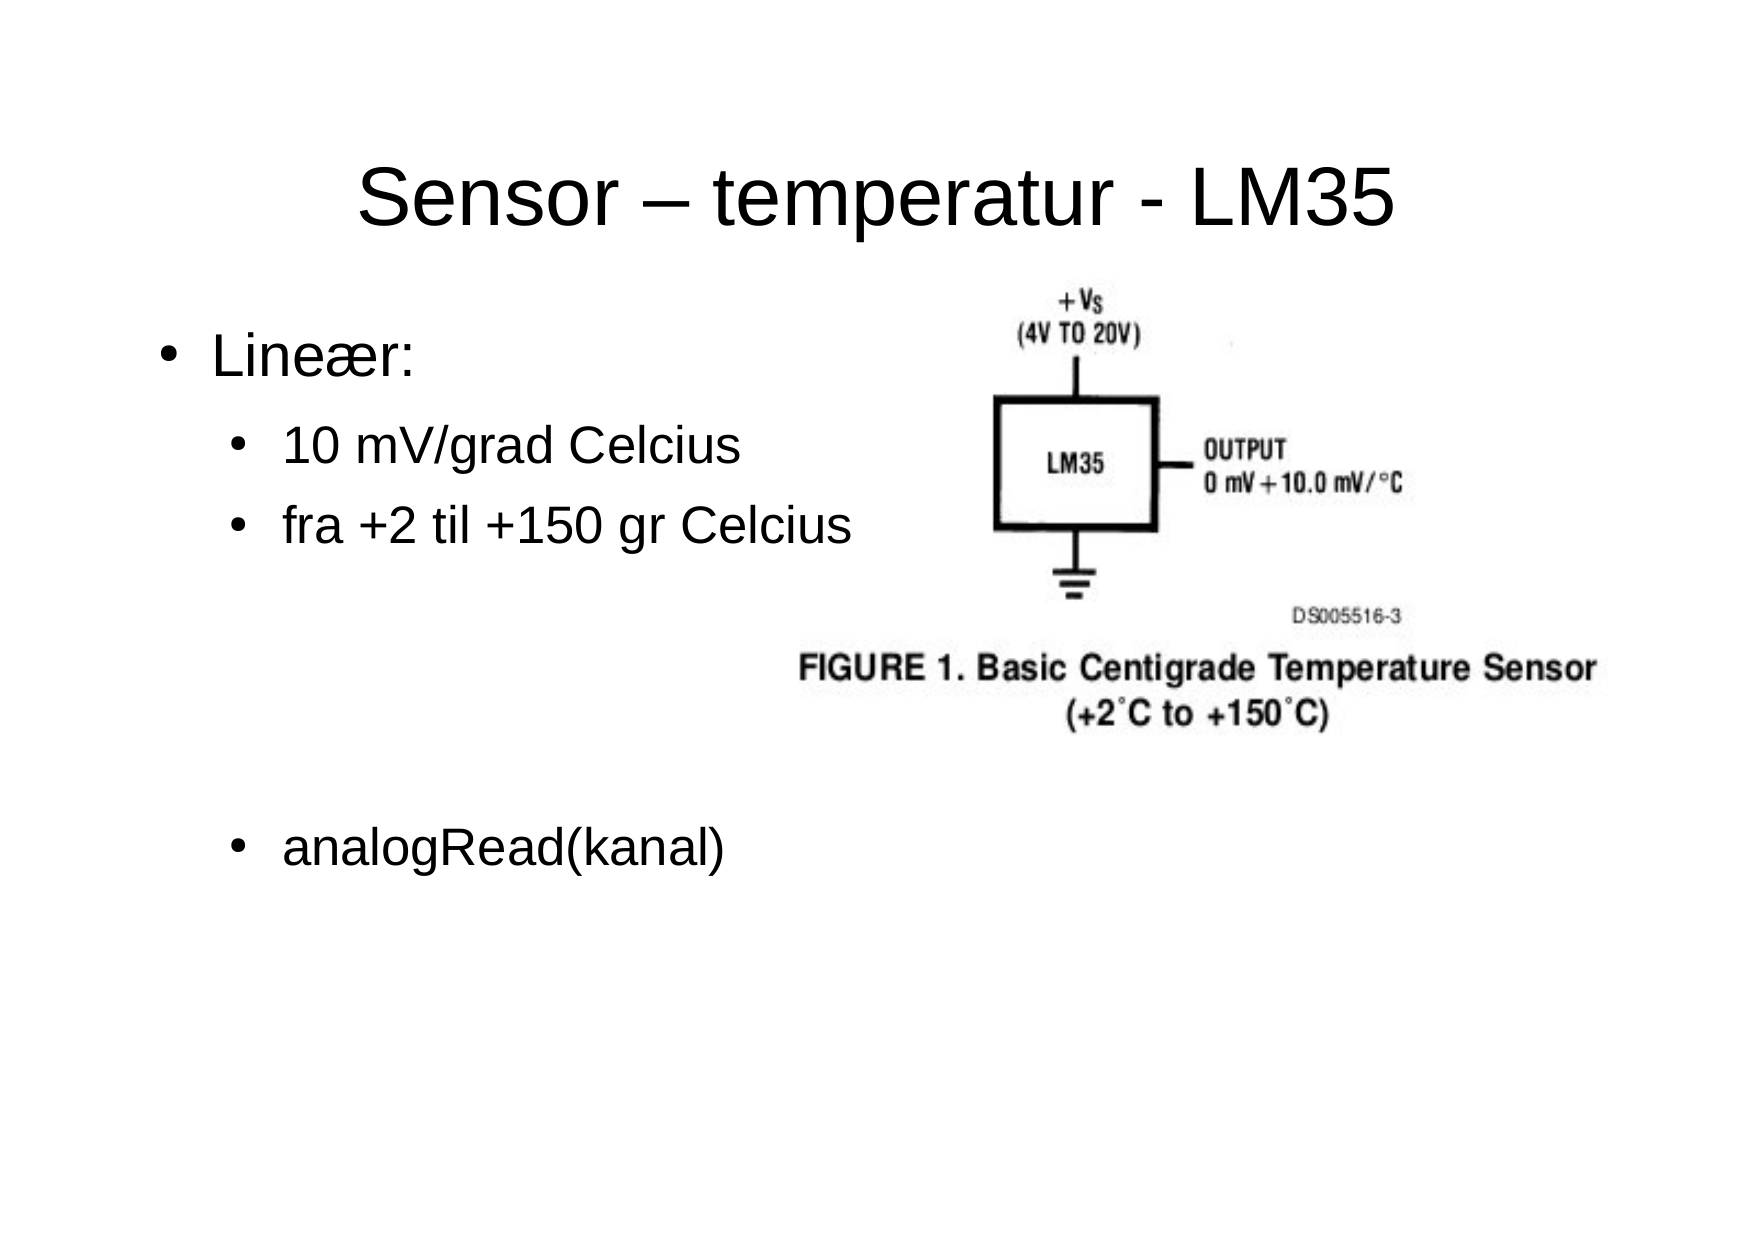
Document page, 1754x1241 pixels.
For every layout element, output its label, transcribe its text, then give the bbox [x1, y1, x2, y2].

list Lineær: 10 mV/grad Celcius fra +2 til +150 gr Celcius analogRead(kanal) [140, 321, 1614, 1119]
picture [748, 279, 1635, 764]
title Sensor – temperatur - LM35 [140, 103, 1614, 291]
